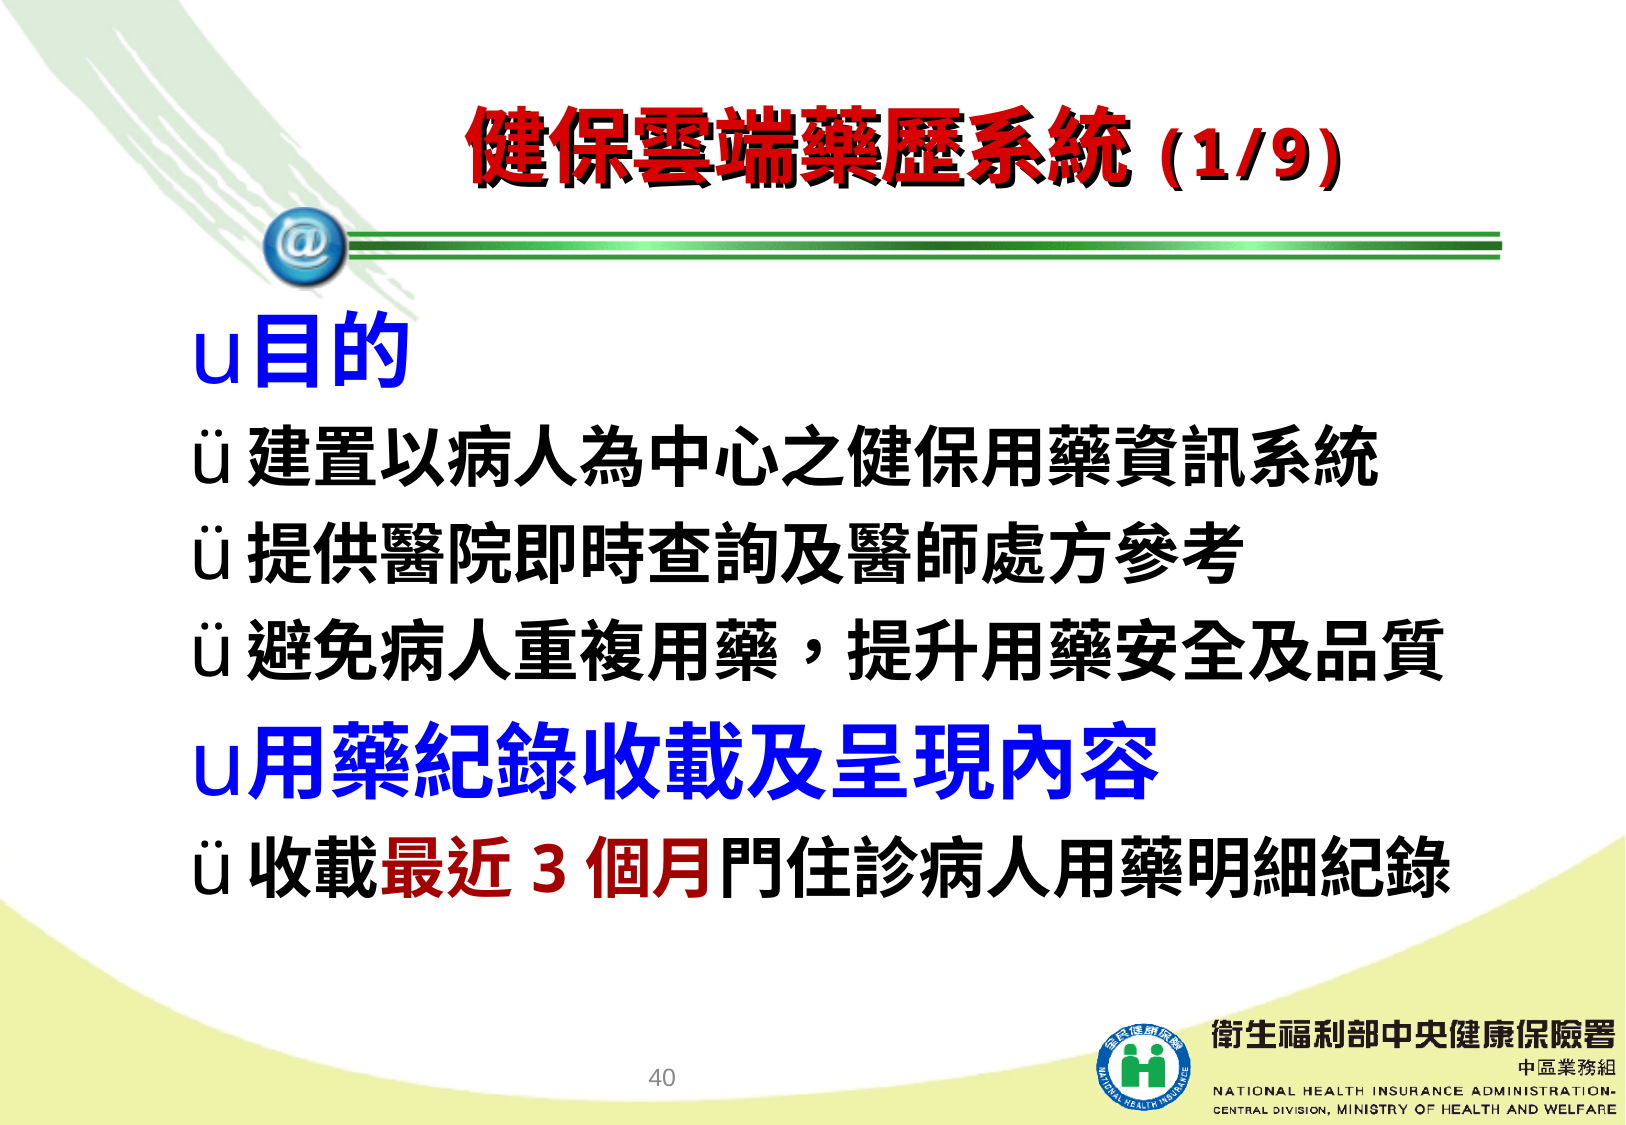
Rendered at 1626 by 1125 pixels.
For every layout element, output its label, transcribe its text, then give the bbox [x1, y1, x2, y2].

text_box [633, 1046, 1013, 1107]
title 健保雲端藥歷系統(1/9) [304, 78, 1510, 209]
list 目的 建置以病人為中心之健保用藥資訊系統 提供醫院即時查詢及醫師處方參考 避免病人重複用藥，提升用藥安全及品質 用藥紀錄收載及呈現內容 收載最近3個月門住診病人用藥明細紀錄 [174, 290, 1508, 1024]
